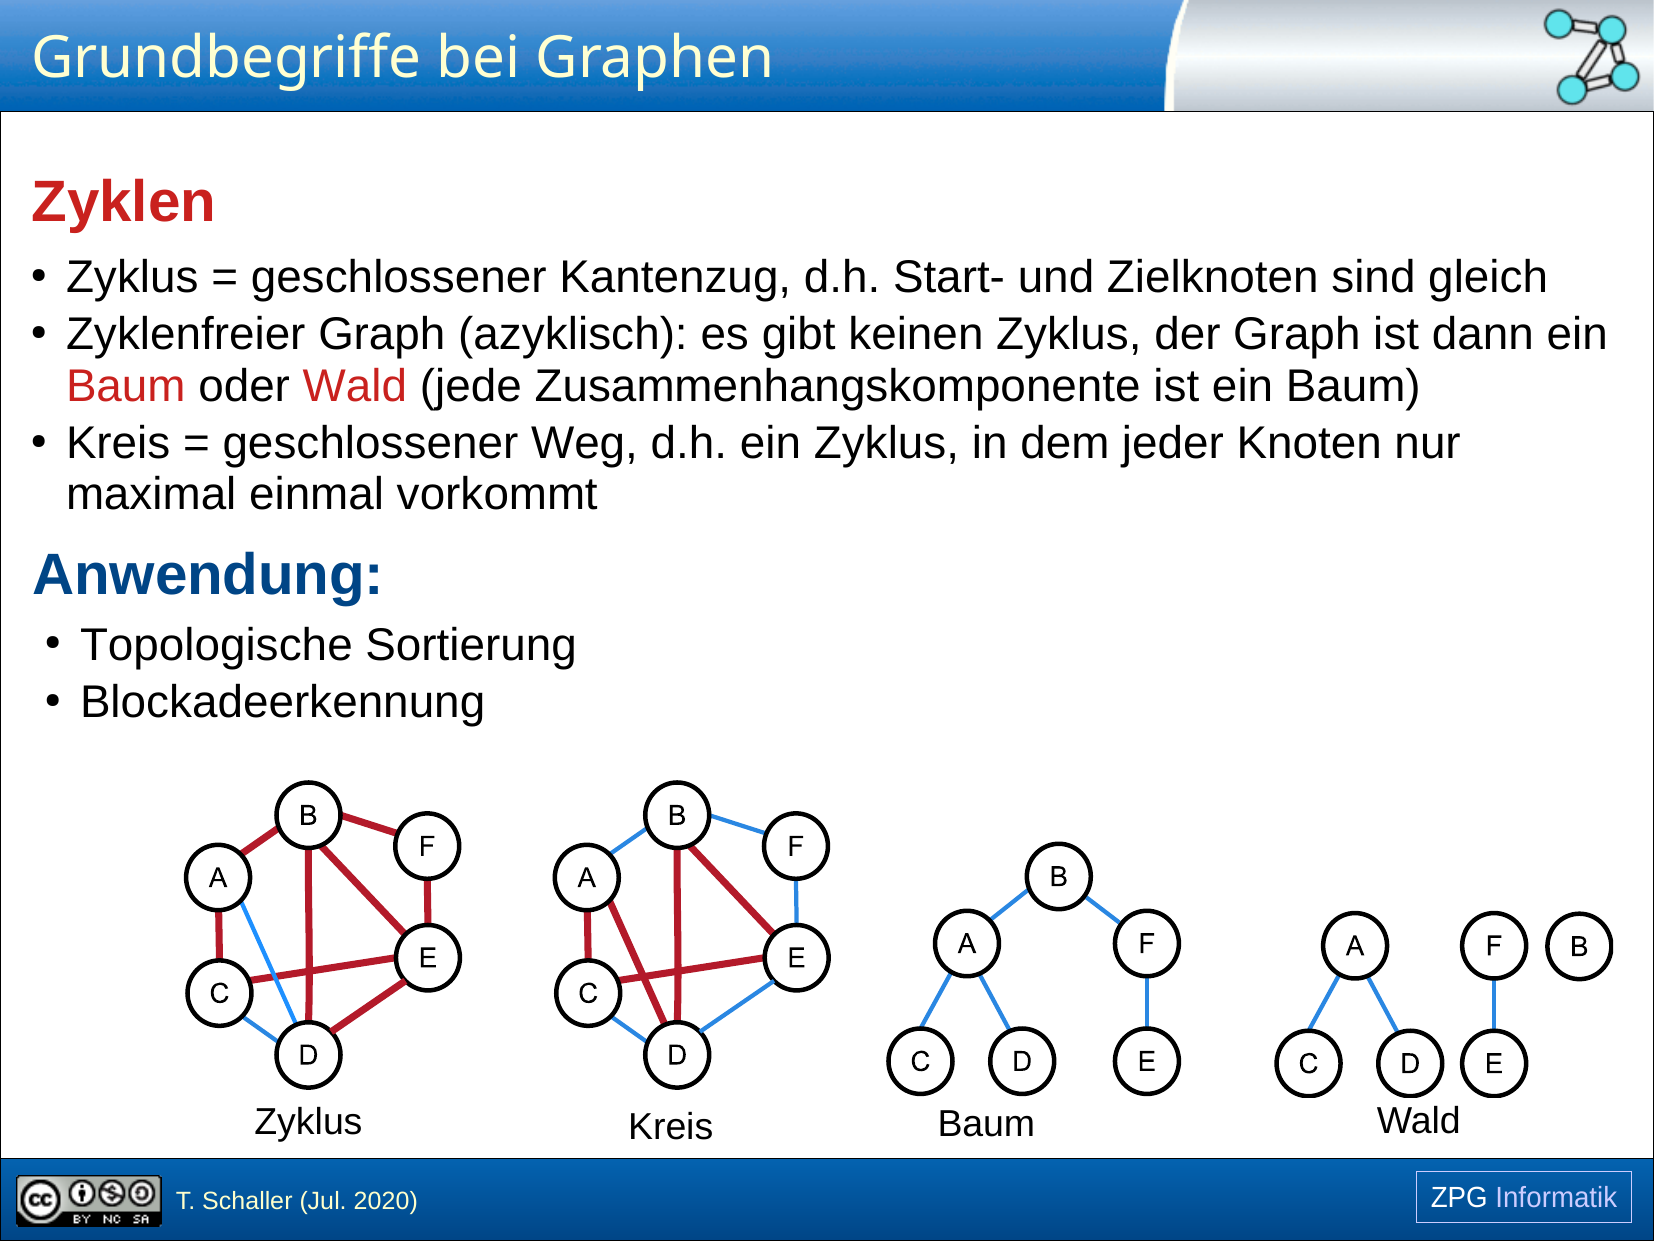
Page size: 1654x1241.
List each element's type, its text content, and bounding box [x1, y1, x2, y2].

picture [183, 780, 1614, 1098]
text_box Baum [922, 1095, 1166, 1153]
text_box Anwendung: [32, 541, 401, 609]
text_box Wald [1362, 1092, 1628, 1150]
text_box Kreis [613, 1098, 857, 1156]
text_box Topologische Sortierung Blockadeerkennung [44, 618, 996, 965]
picture [16, 1175, 162, 1227]
picture [0, 0, 1654, 111]
title Grundbegriffe bei Graphen [31, 16, 1151, 94]
text_box Zyklen [31, 168, 900, 235]
text_box Zyklus [239, 1093, 483, 1151]
text_box Zyklus = geschlossener Kantenzug, d.h. Start- und Zielknoten sind gleich Zyklenfreier Graph (azyklisch): es gibt keinen Zyklus, der Graph ist dann ein Baum oder Wald (jede Zusammenhangskomponente ist ein Baum) Kreis = geschlossener Weg, d.h. ein Zyklus, in dem jeder Knoten nur maximal einmal vorkommt [30, 251, 1636, 532]
